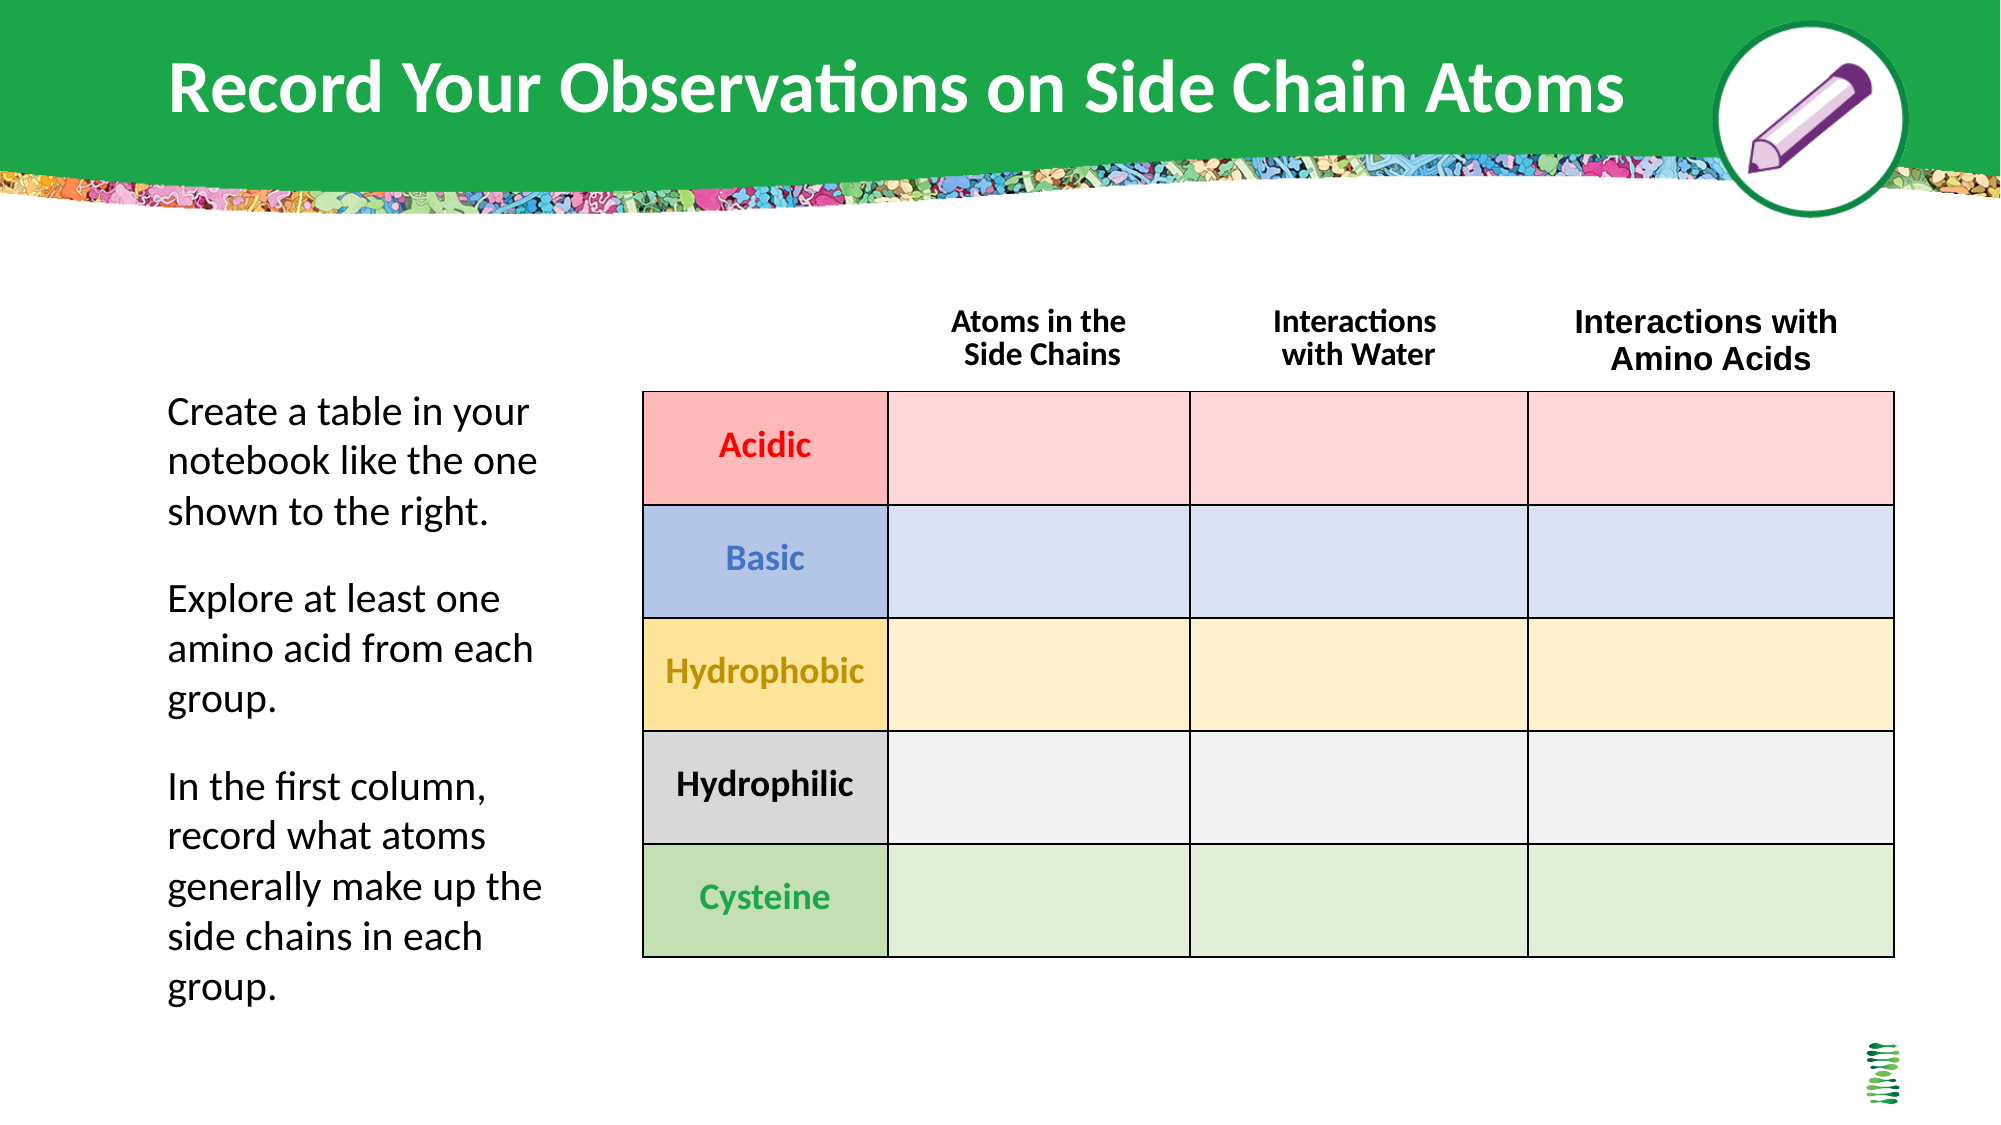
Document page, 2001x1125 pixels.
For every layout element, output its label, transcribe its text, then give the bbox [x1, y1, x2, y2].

table_cell [889, 506, 1189, 617]
table_cell Acidic [644, 392, 887, 504]
table_cell [1191, 732, 1527, 843]
table_cell Basic [644, 506, 887, 617]
table_cell [889, 619, 1189, 730]
table_cell [1529, 506, 1893, 617]
table_cell [1529, 732, 1893, 843]
table_cell [889, 392, 1189, 504]
table_cell [1191, 506, 1527, 617]
table_header Interactions with Water [1191, 290, 1527, 391]
table_cell [1191, 392, 1527, 504]
text_box Record Your Observations on Side Chain Atoms [153, 1, 1954, 165]
table_cell Cysteine [644, 845, 887, 956]
picture [0, 0, 2001, 1125]
table_cell [1529, 619, 1893, 730]
table_cell Hydrophobic [644, 619, 887, 730]
table_header [644, 290, 887, 391]
table_cell [1529, 392, 1893, 504]
table_cell [889, 845, 1189, 956]
table_header Interactions with Amino Acids [1529, 290, 1893, 391]
table_cell Hydrophilic [644, 732, 887, 843]
table_cell [1191, 845, 1527, 956]
table_header Atoms in the Side Chains [889, 290, 1189, 391]
text_box Create a table in your notebook like the one shown to the right. Explore at least one amino acid from each group. In the first column, record what atoms generally make up the side chains in each group. [152, 375, 614, 1017]
table_cell [1191, 619, 1527, 730]
table_cell [889, 732, 1189, 843]
table_cell [1529, 845, 1893, 956]
